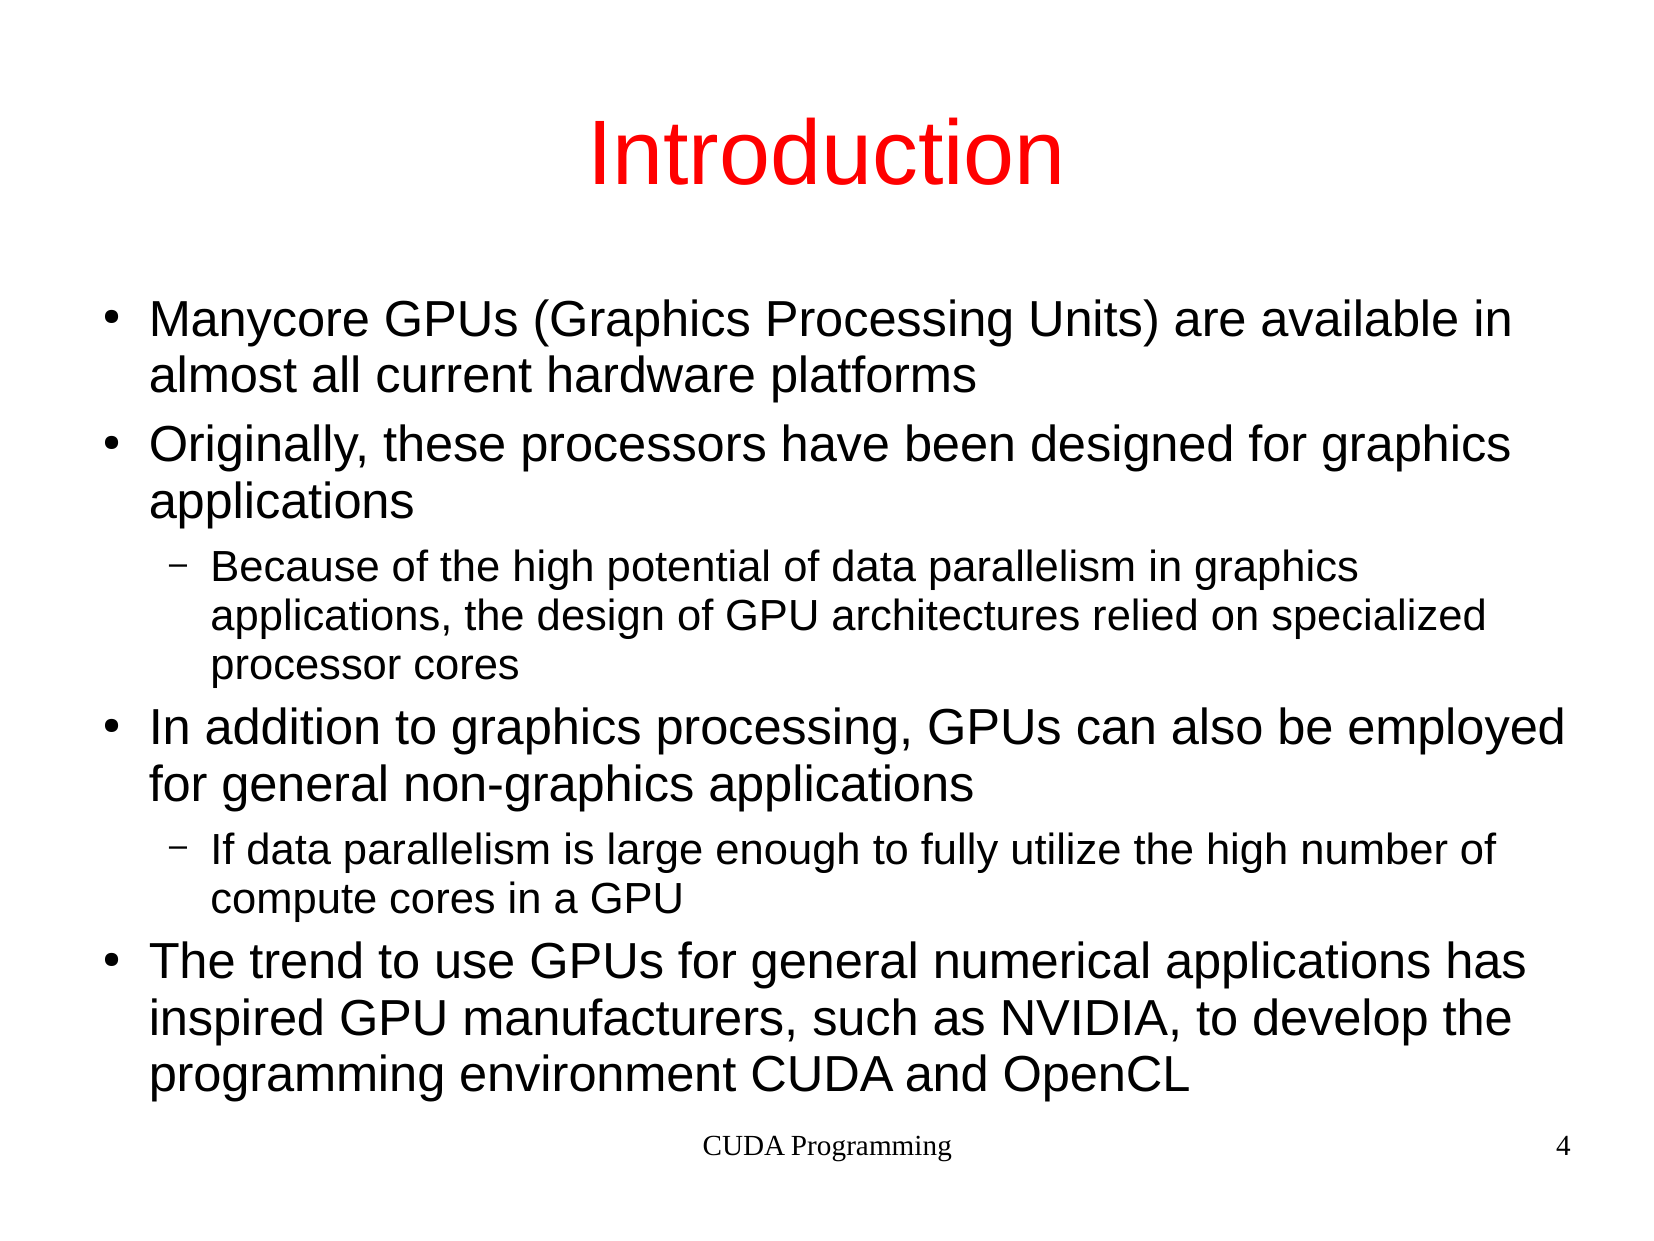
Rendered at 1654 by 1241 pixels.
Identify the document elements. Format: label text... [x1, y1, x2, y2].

list Manycore GPUs (Graphics Processing Units) are available in almost all current hardware platforms Originally, these processors have been designed for graphics applications Because of the high potential of data parallelism in graphics applications, the design of GPU architectures relied on specialized processor cores In addition to graphics processing, GPUs can also be employed for general non-graphics applications If data parallelism is large enough to fully utilize the high number of compute cores in a GPU The trend to use GPUs for general numerical applications has inspired GPU manufacturers, such as NVIDIA, to develop the programming environment CUDA and OpenCL [82, 290, 1571, 1109]
title Introduction [82, 49, 1571, 257]
